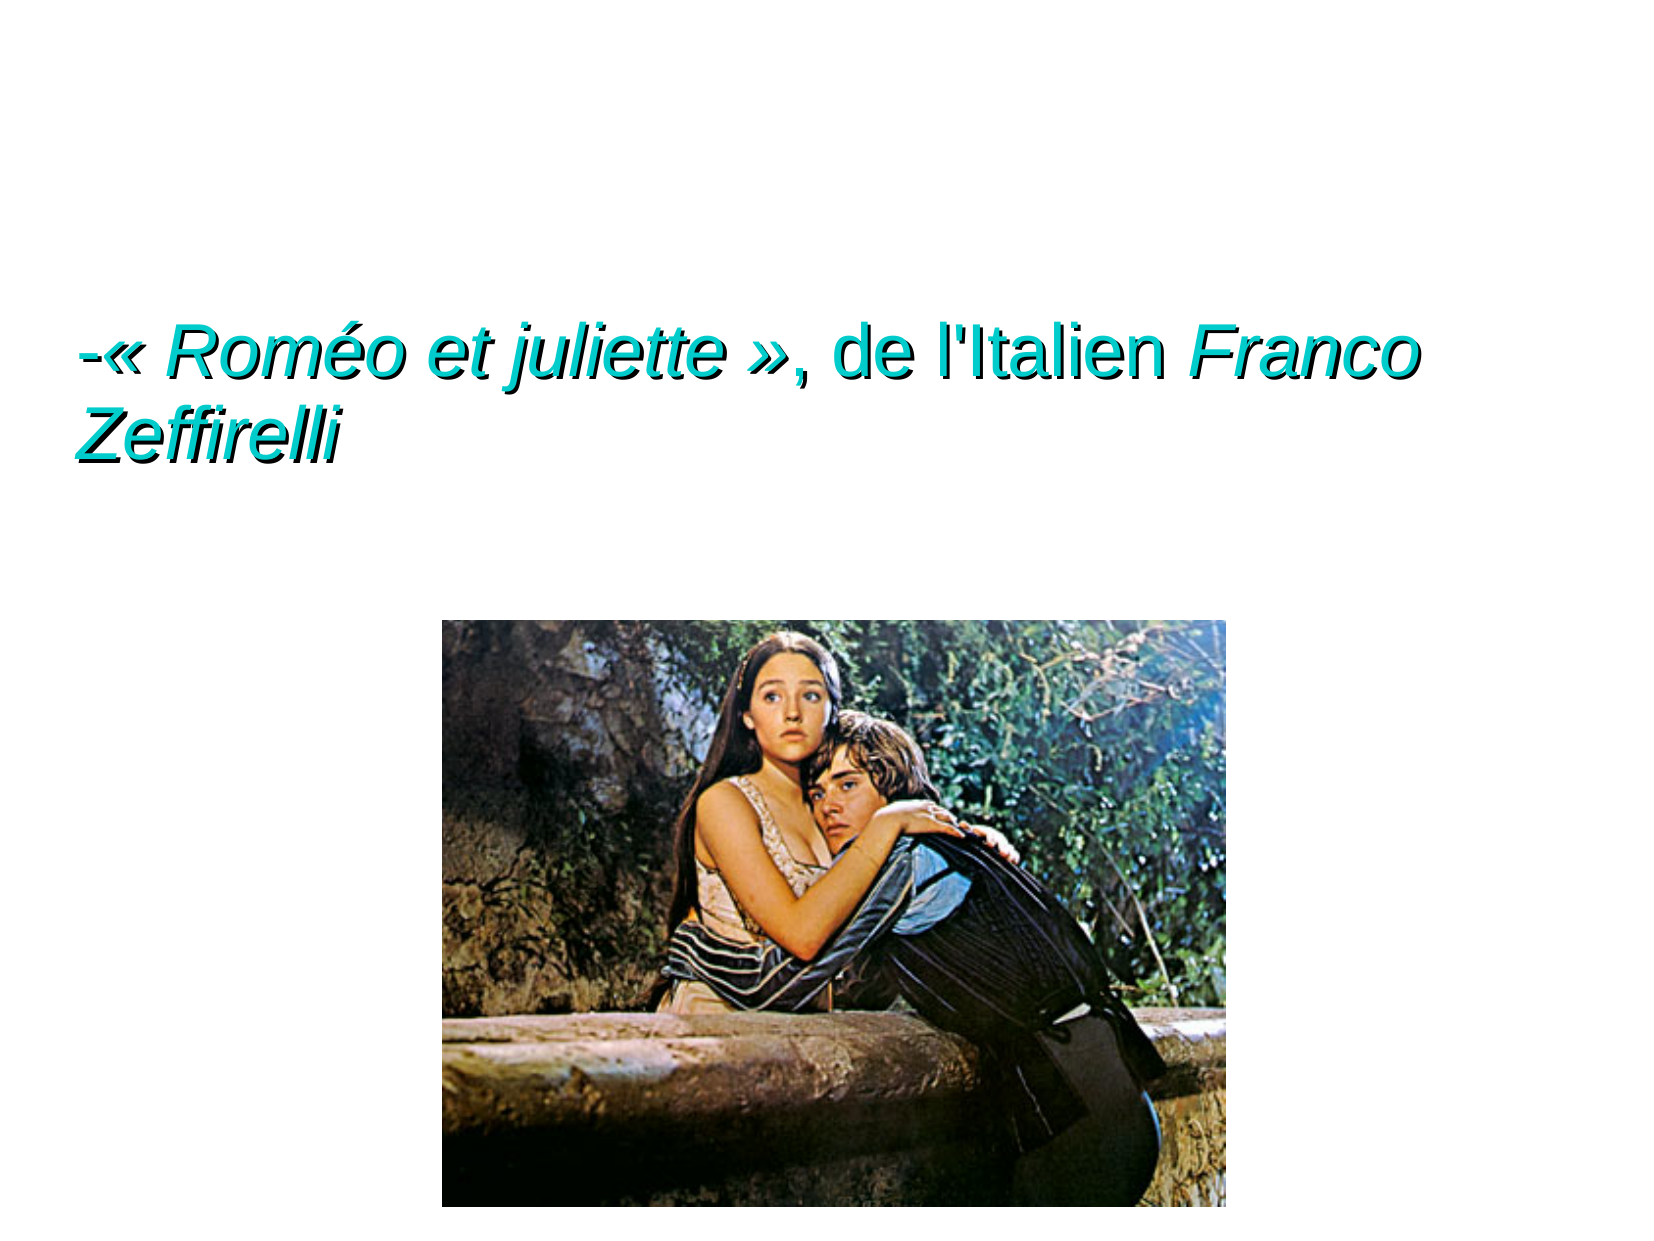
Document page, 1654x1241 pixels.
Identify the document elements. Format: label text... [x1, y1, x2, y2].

picture [442, 620, 1226, 1207]
subtitle -« Roméo et juliette », de l'Italien Franco Zeffirelli [76, 189, 1565, 1241]
